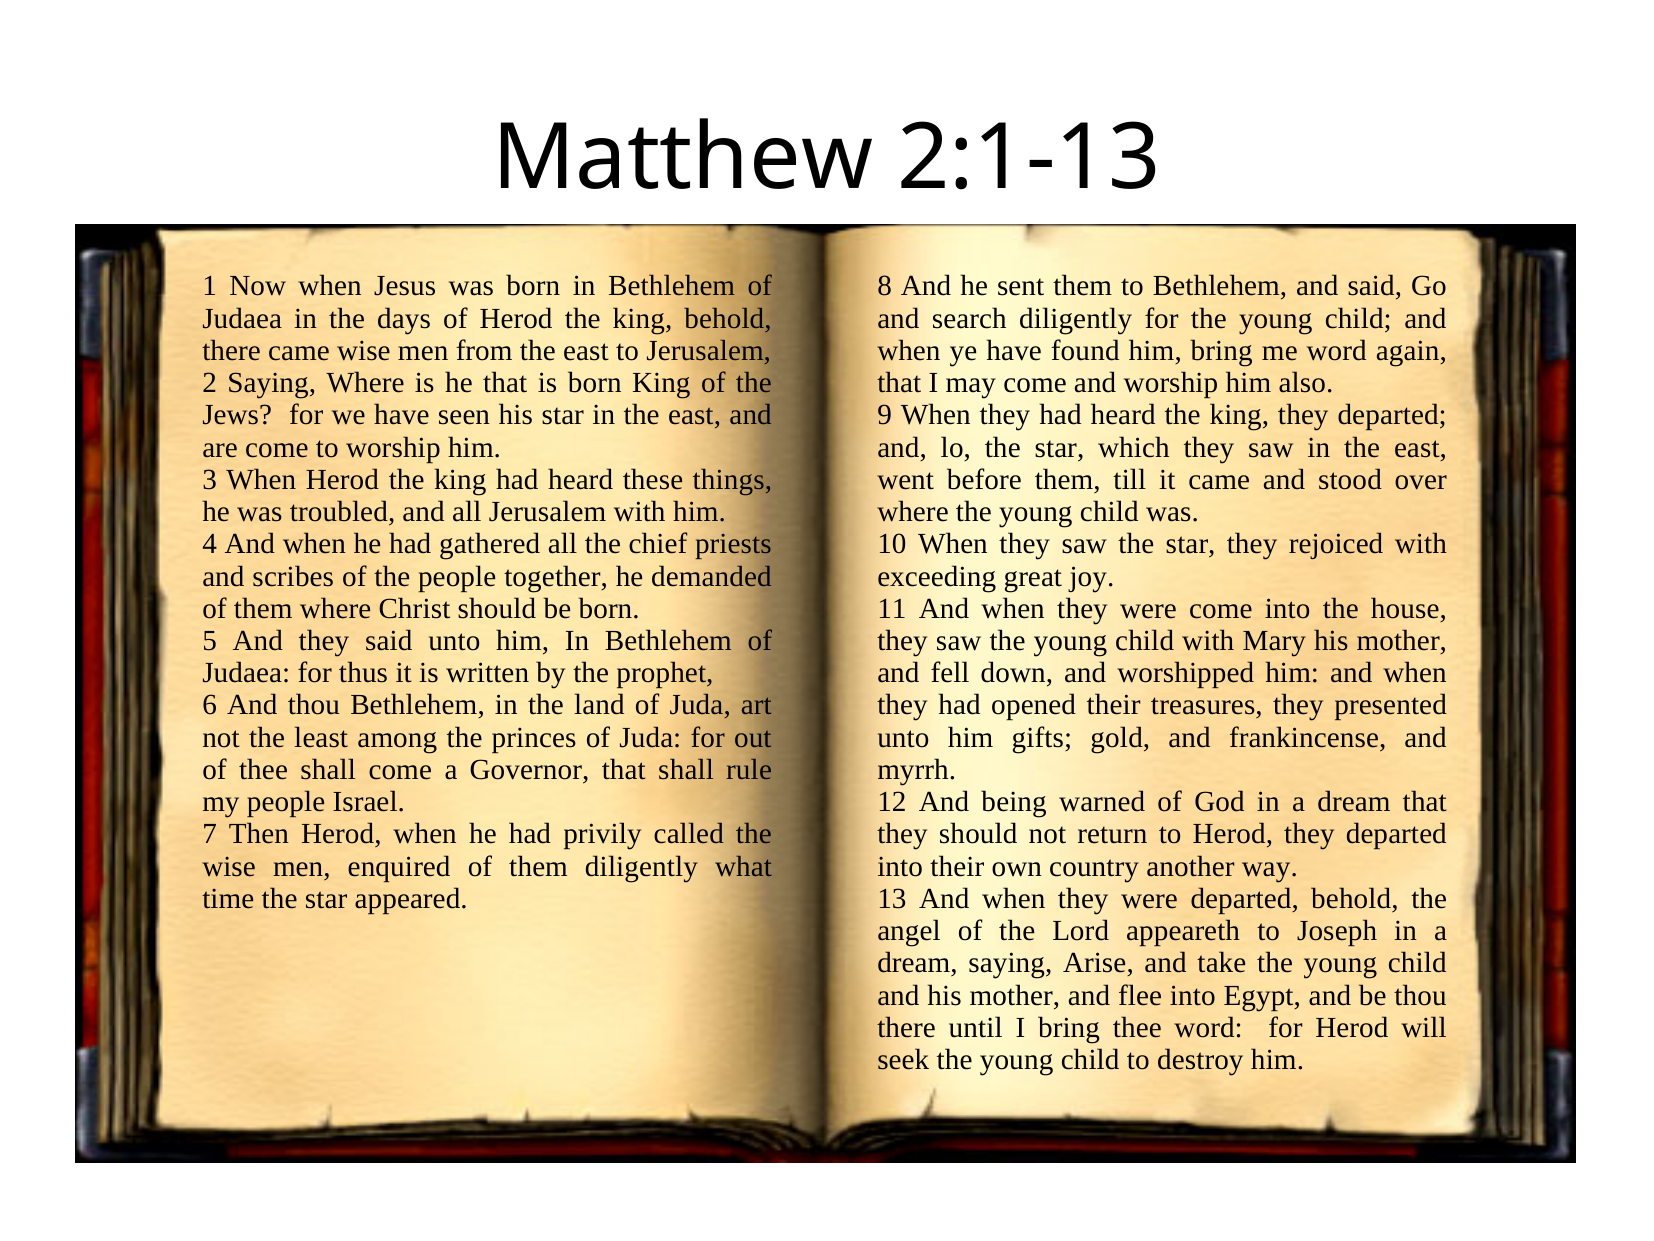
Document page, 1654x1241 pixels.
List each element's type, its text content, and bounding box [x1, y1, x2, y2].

text_box 8 And he sent them to Bethlehem, and said, Go and search diligently for the young child; and when ye have found him, bring me word again, that I may come and worship him also. 9 When they had heard the king, they departed; and, lo, the star, which they saw in the east, went before them, till it came and stood over where the young child was. 10 When they saw the star, they rejoiced with exceeding great joy. 11 And when they were come into the house, they saw the young child with Mary his mother, and fell down, and worshipped him: and when they had opened their treasures, they presented unto him gifts; gold, and frankincense, and myrrh. 12 And being warned of God in a dream that they should not return to Herod, they departed into their own country another way. 13 And when they were departed, behold, the angel of the Lord appeareth to Joseph in a dream, saying, Arise, and take the young child and his mother, and flee into Egypt, and be thou there until I bring thee word: for Herod will seek the young child to destroy him. [862, 262, 1463, 1084]
picture [75, 224, 1576, 1163]
title Matthew 2:1-13 [82, 49, 1571, 224]
text_box 1 Now when Jesus was born in Bethlehem of Judaea in the days of Herod the king, behold, there came wise men from the east to Jerusalem, 2 Saying, Where is he that is born King of the Jews? for we have seen his star in the east, and are come to worship him. 3 When Herod the king had heard these things, he was troubled, and all Jerusalem with him. 4 And when he had gathered all the chief priests and scribes of the people together, he demanded of them where Christ should be born. 5 And they said unto him, In Bethlehem of Judaea: for thus it is written by the prophet, 6 And thou Bethlehem, in the land of Juda, art not the least among the princes of Juda: for out of thee shall come a Governor, that shall rule my people Israel. 7 Then Herod, when he had privily called the wise men, enquired of them diligently what time the star appeared. [187, 262, 788, 923]
